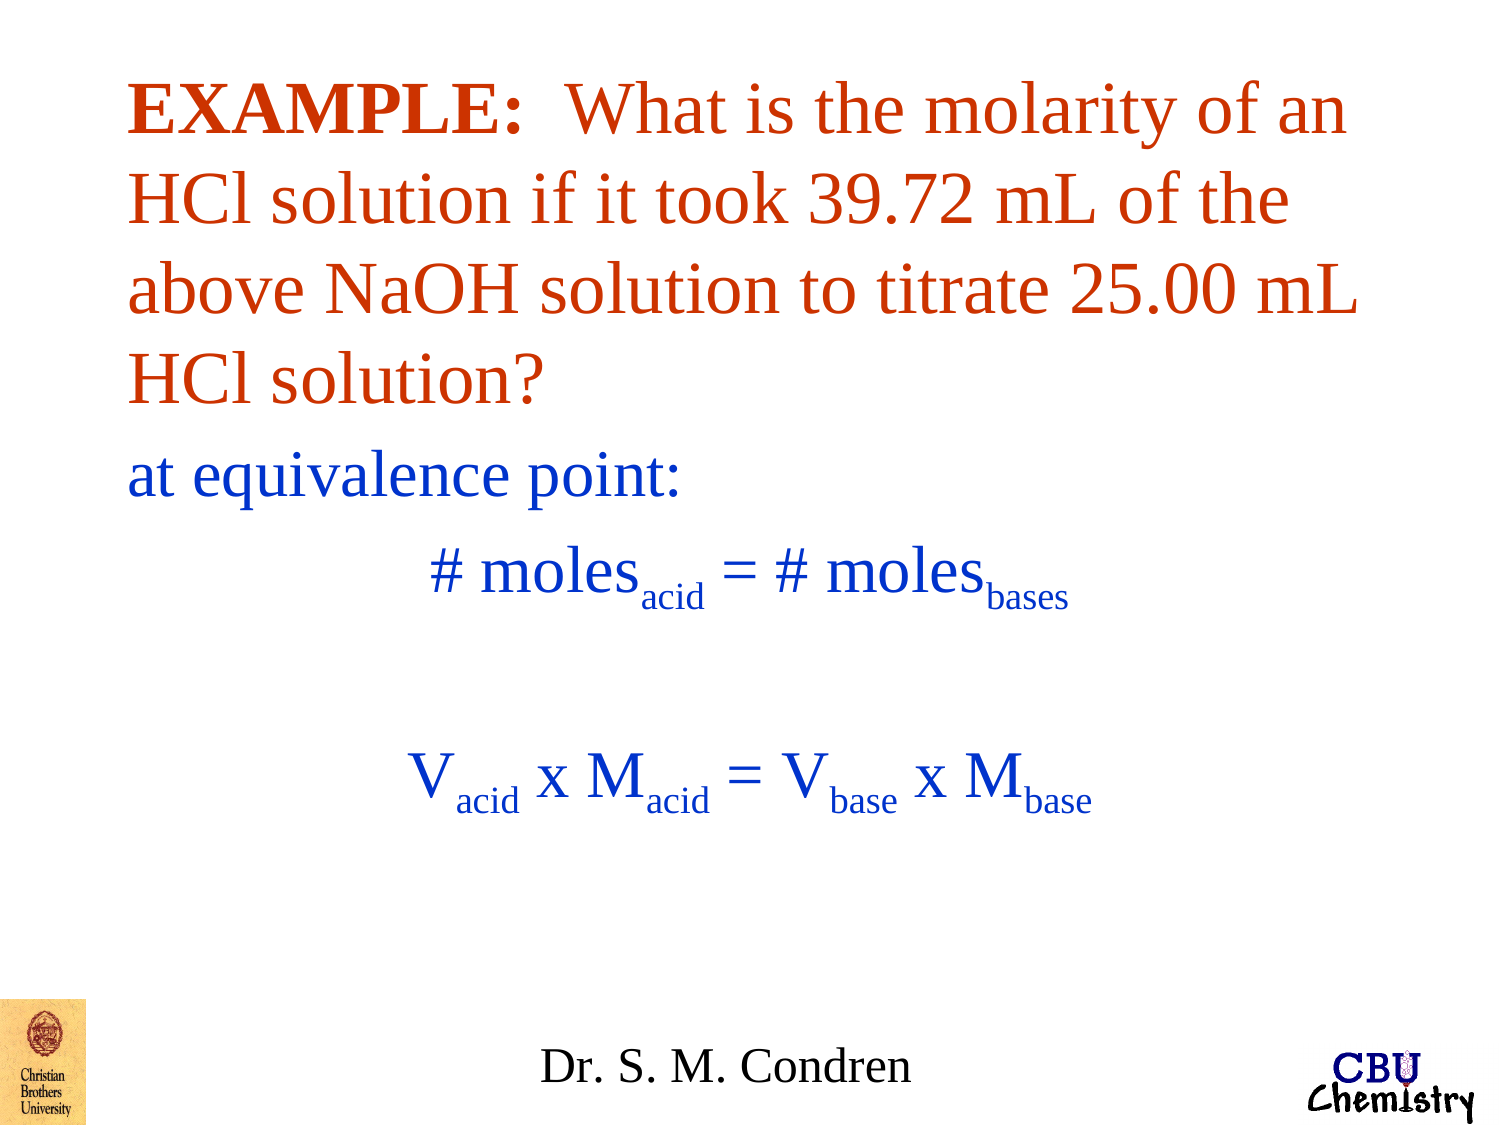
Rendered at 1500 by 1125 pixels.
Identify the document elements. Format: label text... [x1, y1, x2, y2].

list at equivalence point: # molesacid = # molesbases Vacid x Macid = Vbase x Mbase [112, 324, 1388, 1023]
title EXAMPLE: What is the molarity of an HCl solution if it took 39.72 mL of the above NaOH solution to titrate 25.00 mL HCl solution? [112, 0, 1388, 324]
